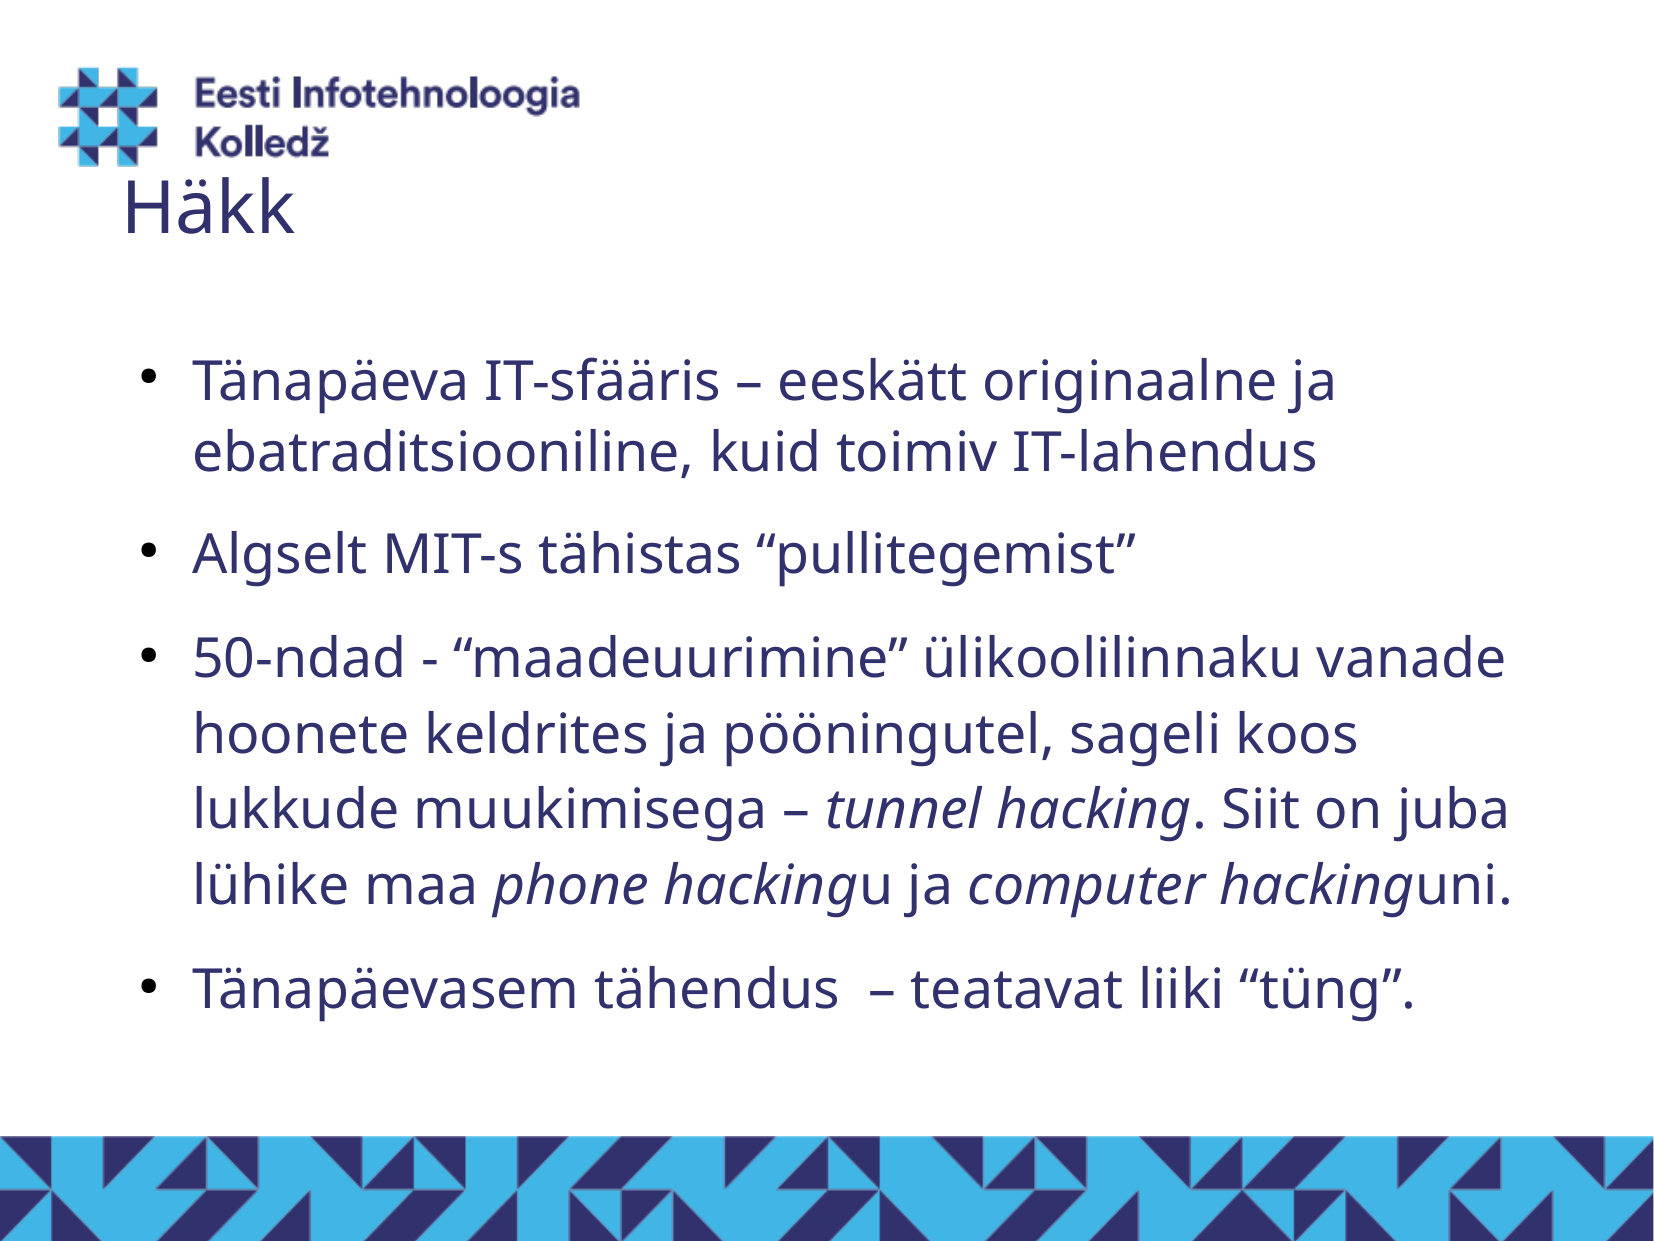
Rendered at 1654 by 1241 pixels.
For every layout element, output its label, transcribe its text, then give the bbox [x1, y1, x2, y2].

list Tänapäeva IT-sfääris – eeskätt originaalne ja ebatraditsiooniline, kuid toimiv IT-lahendus Algselt MIT-s tähistas “pullitegemist” 50-ndad - “maadeuurimine” ülikoolilinnaku vanade hoonete keldrites ja pööningutel, sageli koos lukkude muukimisega – tunnel hacking. Siit on juba lühike maa phone hackingu ja computer hackinguni. Tänapäevasem tähendus – teatavat liiki “tüng”. [121, 344, 1532, 1147]
title Häkk [121, 98, 1532, 314]
